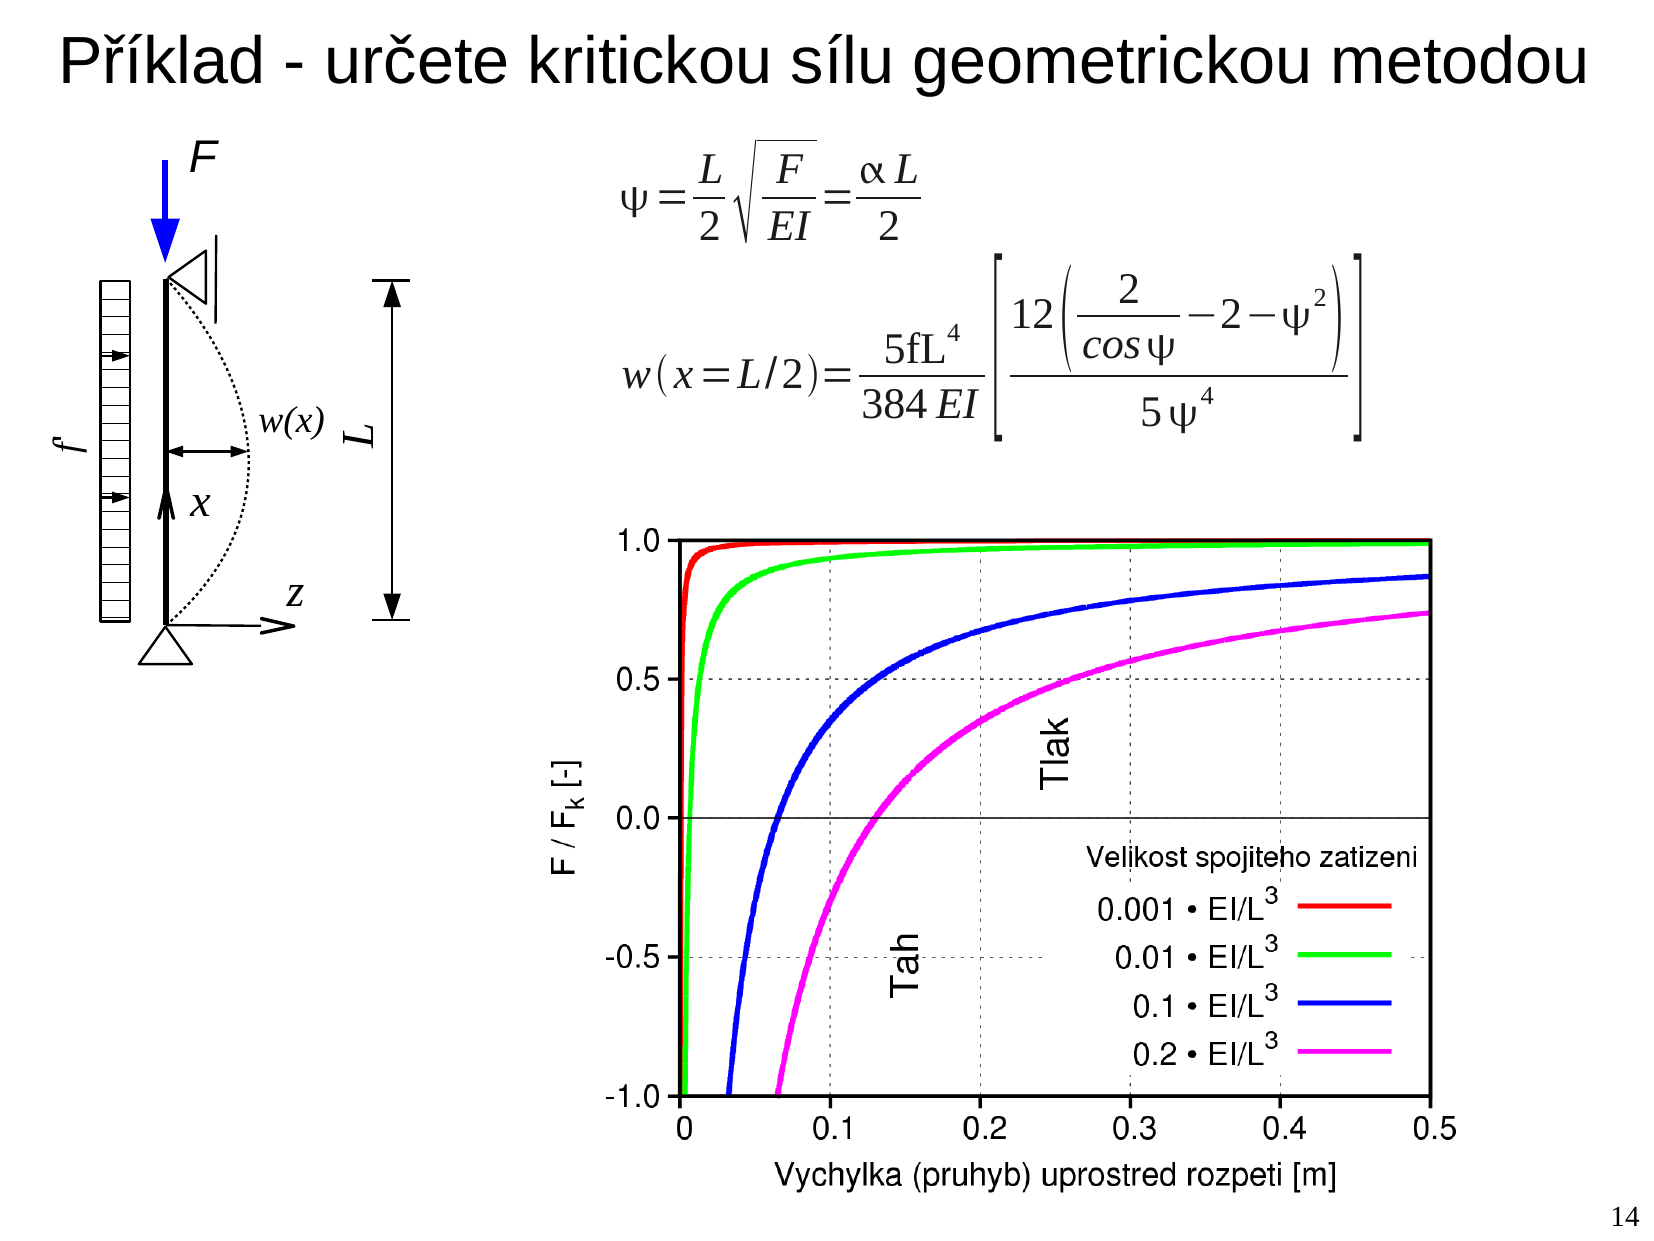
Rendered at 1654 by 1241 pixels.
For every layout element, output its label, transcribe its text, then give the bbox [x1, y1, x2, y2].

text_box z [271, 558, 328, 644]
text_box x [175, 467, 232, 553]
text_box L [325, 408, 395, 464]
title Příklad - určete kritickou sílu geometrickou metodou [37, 8, 1613, 113]
text_box w(x) [243, 391, 340, 452]
picture [502, 501, 1477, 1199]
text_box f' [37, 407, 99, 468]
chart [602, 137, 1375, 444]
text_box [100, 498, 130, 622]
text_box [138, 626, 192, 665]
text_box [168, 250, 206, 304]
text_box F [174, 124, 263, 197]
text_box [100, 281, 130, 497]
